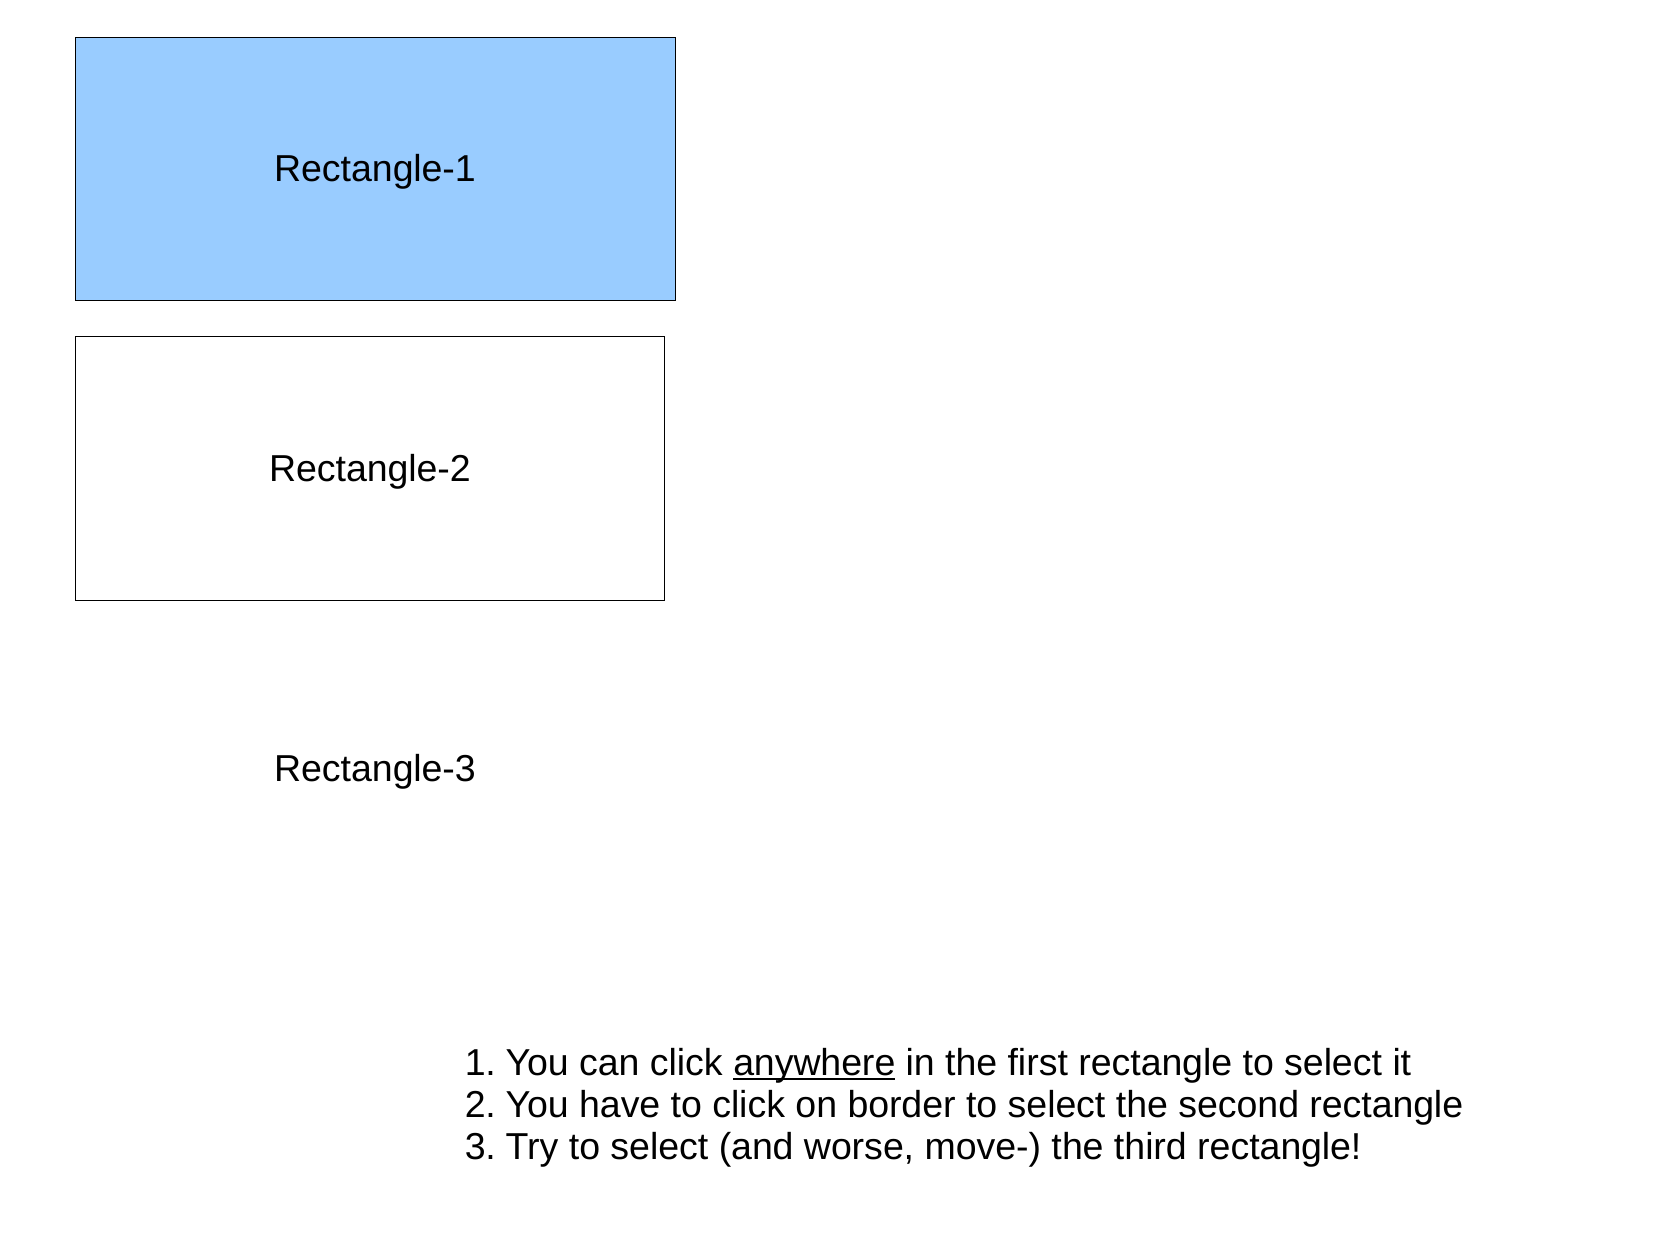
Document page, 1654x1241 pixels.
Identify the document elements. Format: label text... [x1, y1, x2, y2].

text_box Rectangle-2 [75, 336, 665, 601]
text_box 1. You can click anywhere in the first rectangle to select it 2. You have to click on border to select the second rectangle 3. Try to select (and worse, move-) the third rectangle! [450, 1034, 1501, 1176]
text_box Rectangle-3 [75, 637, 676, 901]
text_box Rectangle-1 [75, 37, 676, 301]
